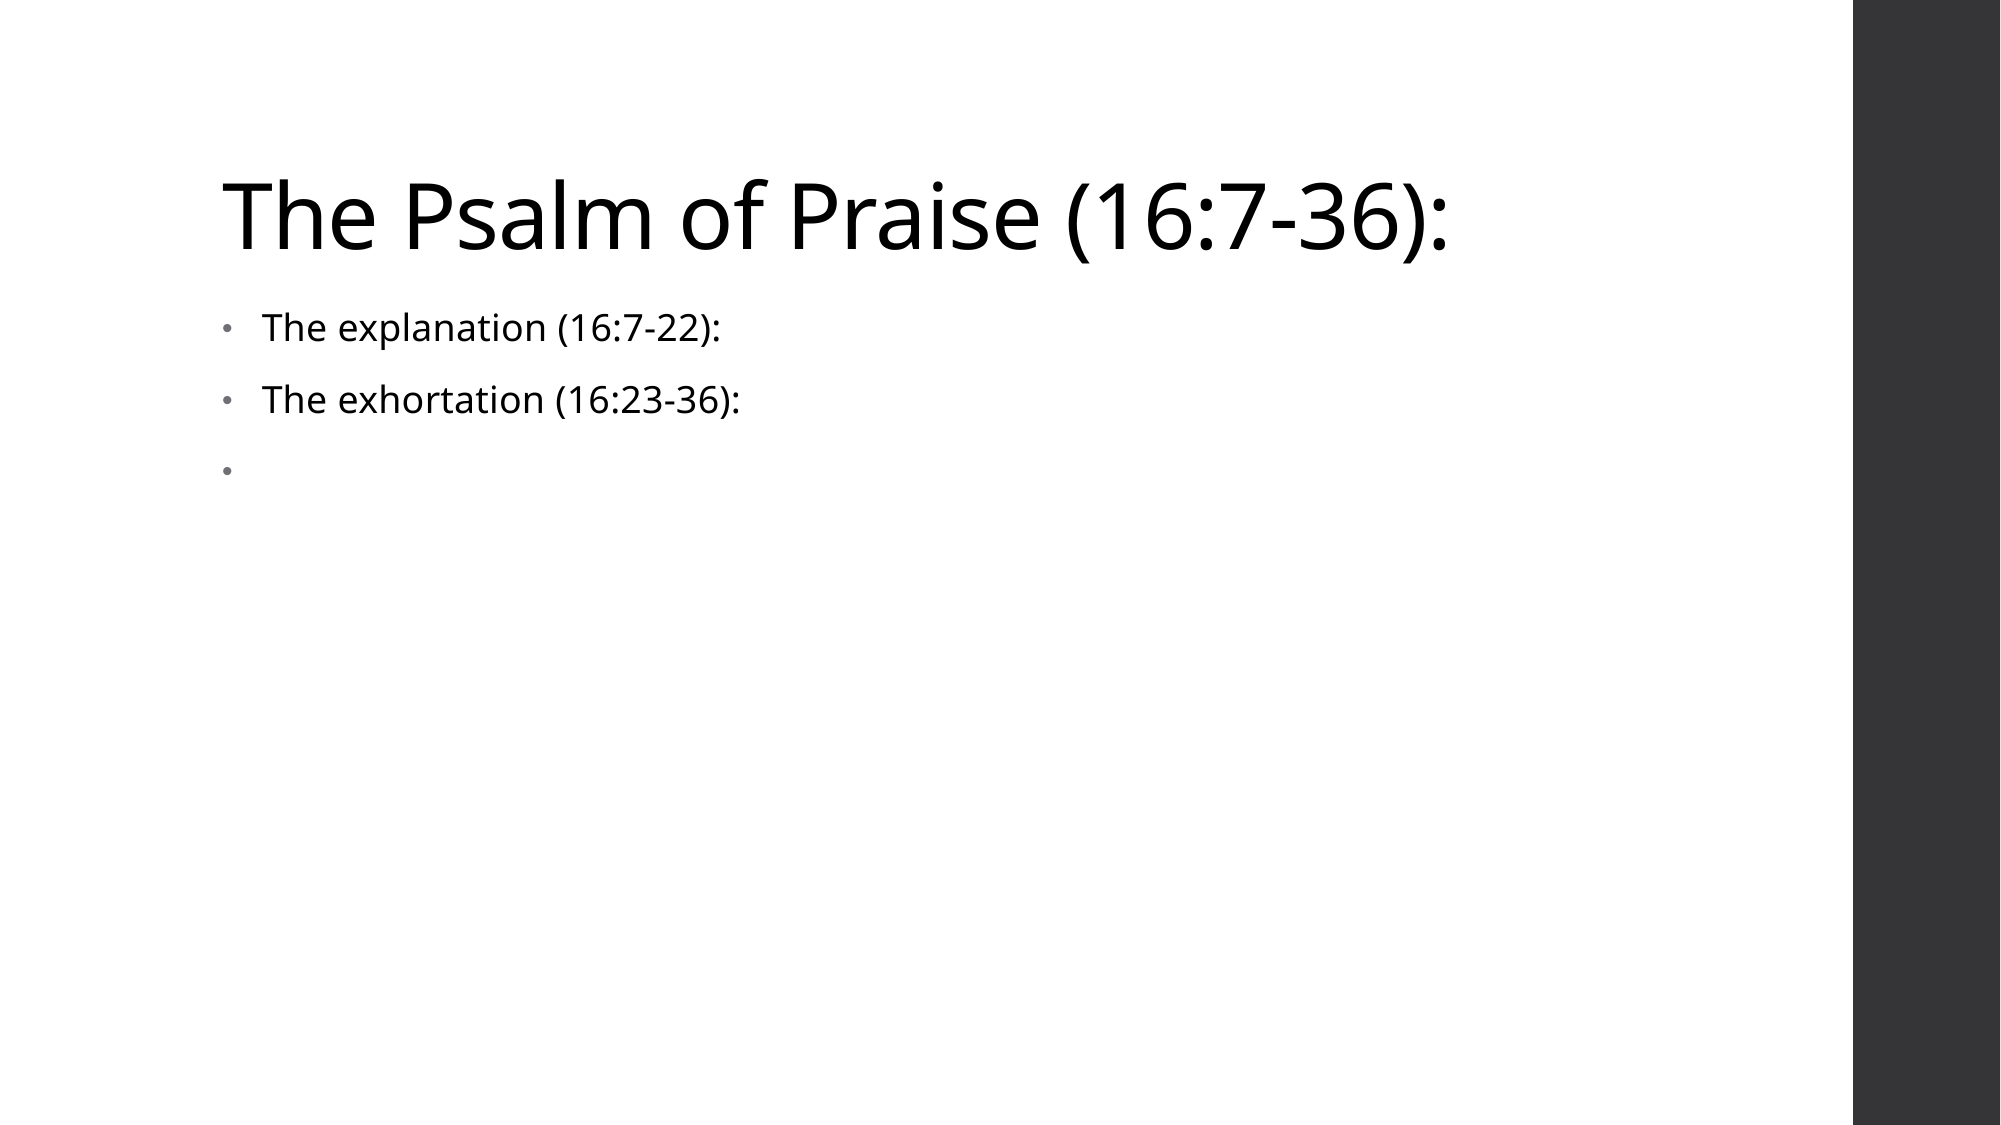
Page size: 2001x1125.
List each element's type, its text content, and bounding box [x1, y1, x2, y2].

list The explanation (16:7-22): The exhortation (16:23-36): [206, 299, 1617, 1014]
title The Psalm of Praise (16:7-36): [206, 60, 1797, 278]
